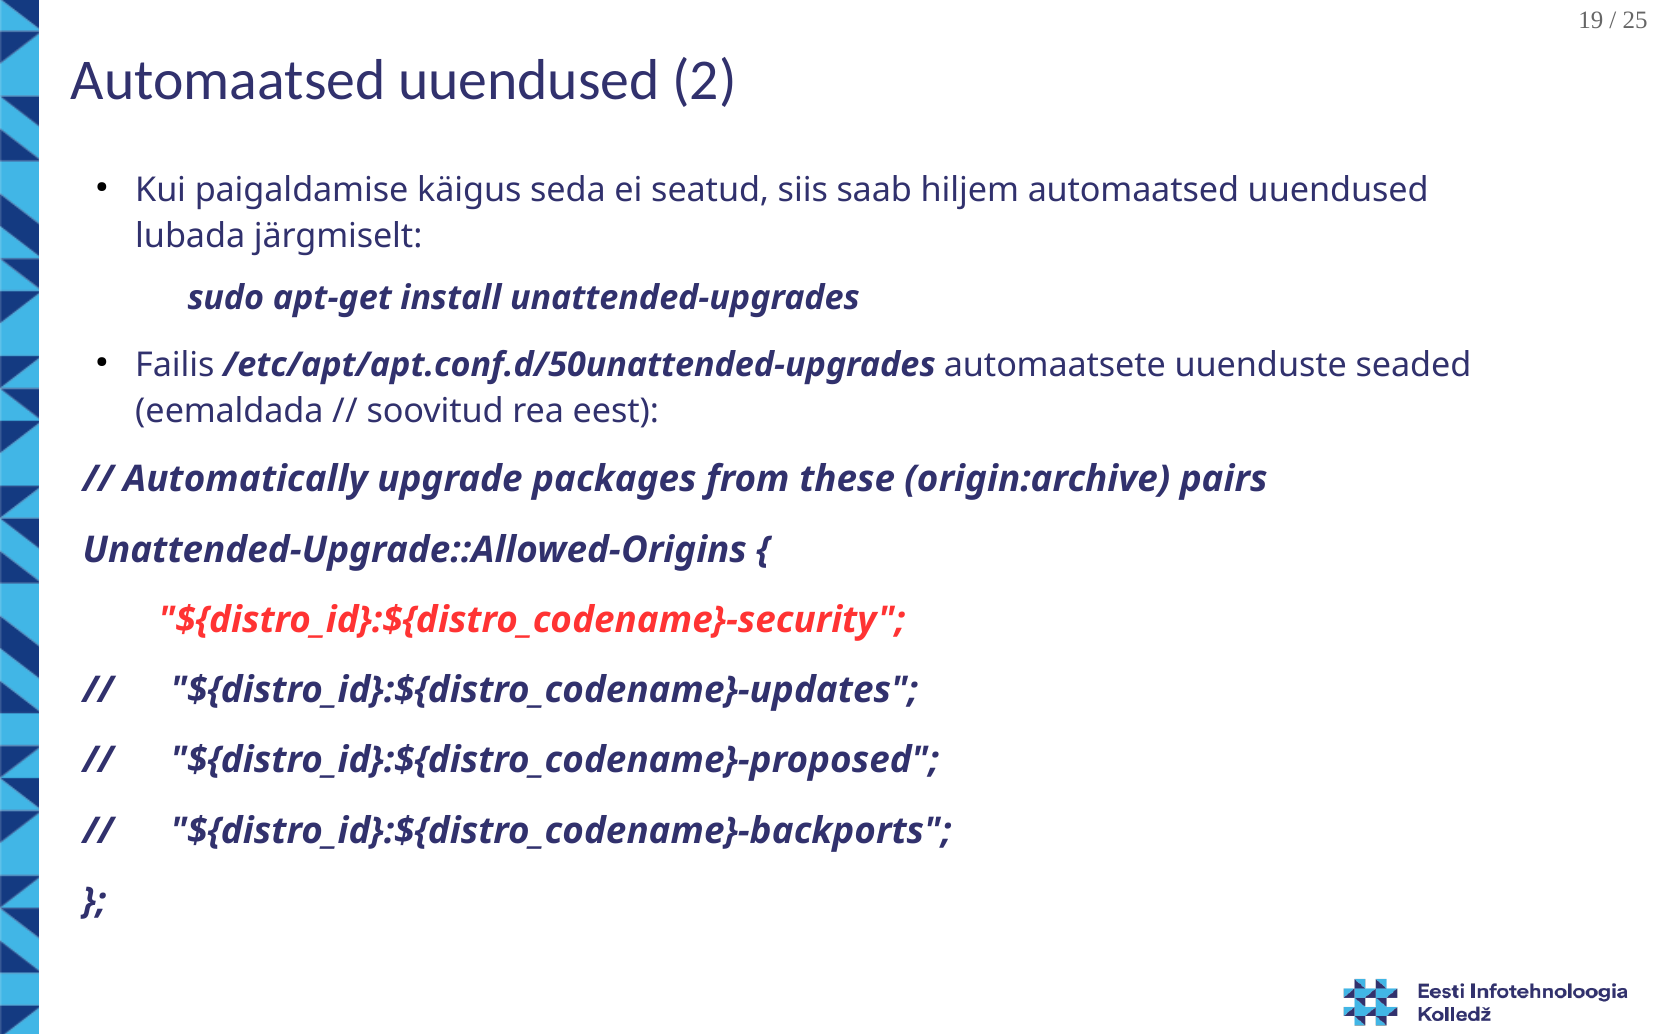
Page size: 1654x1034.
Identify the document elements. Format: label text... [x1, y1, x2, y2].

list Kui paigaldamise käigus seda ei seatud, siis saab hiljem automaatsed uuendused lubada järgmiselt: sudo apt-get install unattended-upgrades Failis /etc/apt/apt.conf.d/50unattended-upgrades automaatsete uuenduste seaded (eemaldada // soovitud rea eest): // Automatically upgrade packages from these (origin:archive) pairs Unattended-Upgrade::Allowed-Origins { "${distro_id}:${distro_codename}-security"; // "${distro_id}:${distro_codename}-updates"; // "${distro_id}:${distro_codename}-proposed"; // "${distro_id}:${distro_codename}-backports"; }; [82, 165, 1538, 933]
title Automaatsed uuendused (2) [70, 41, 1630, 130]
